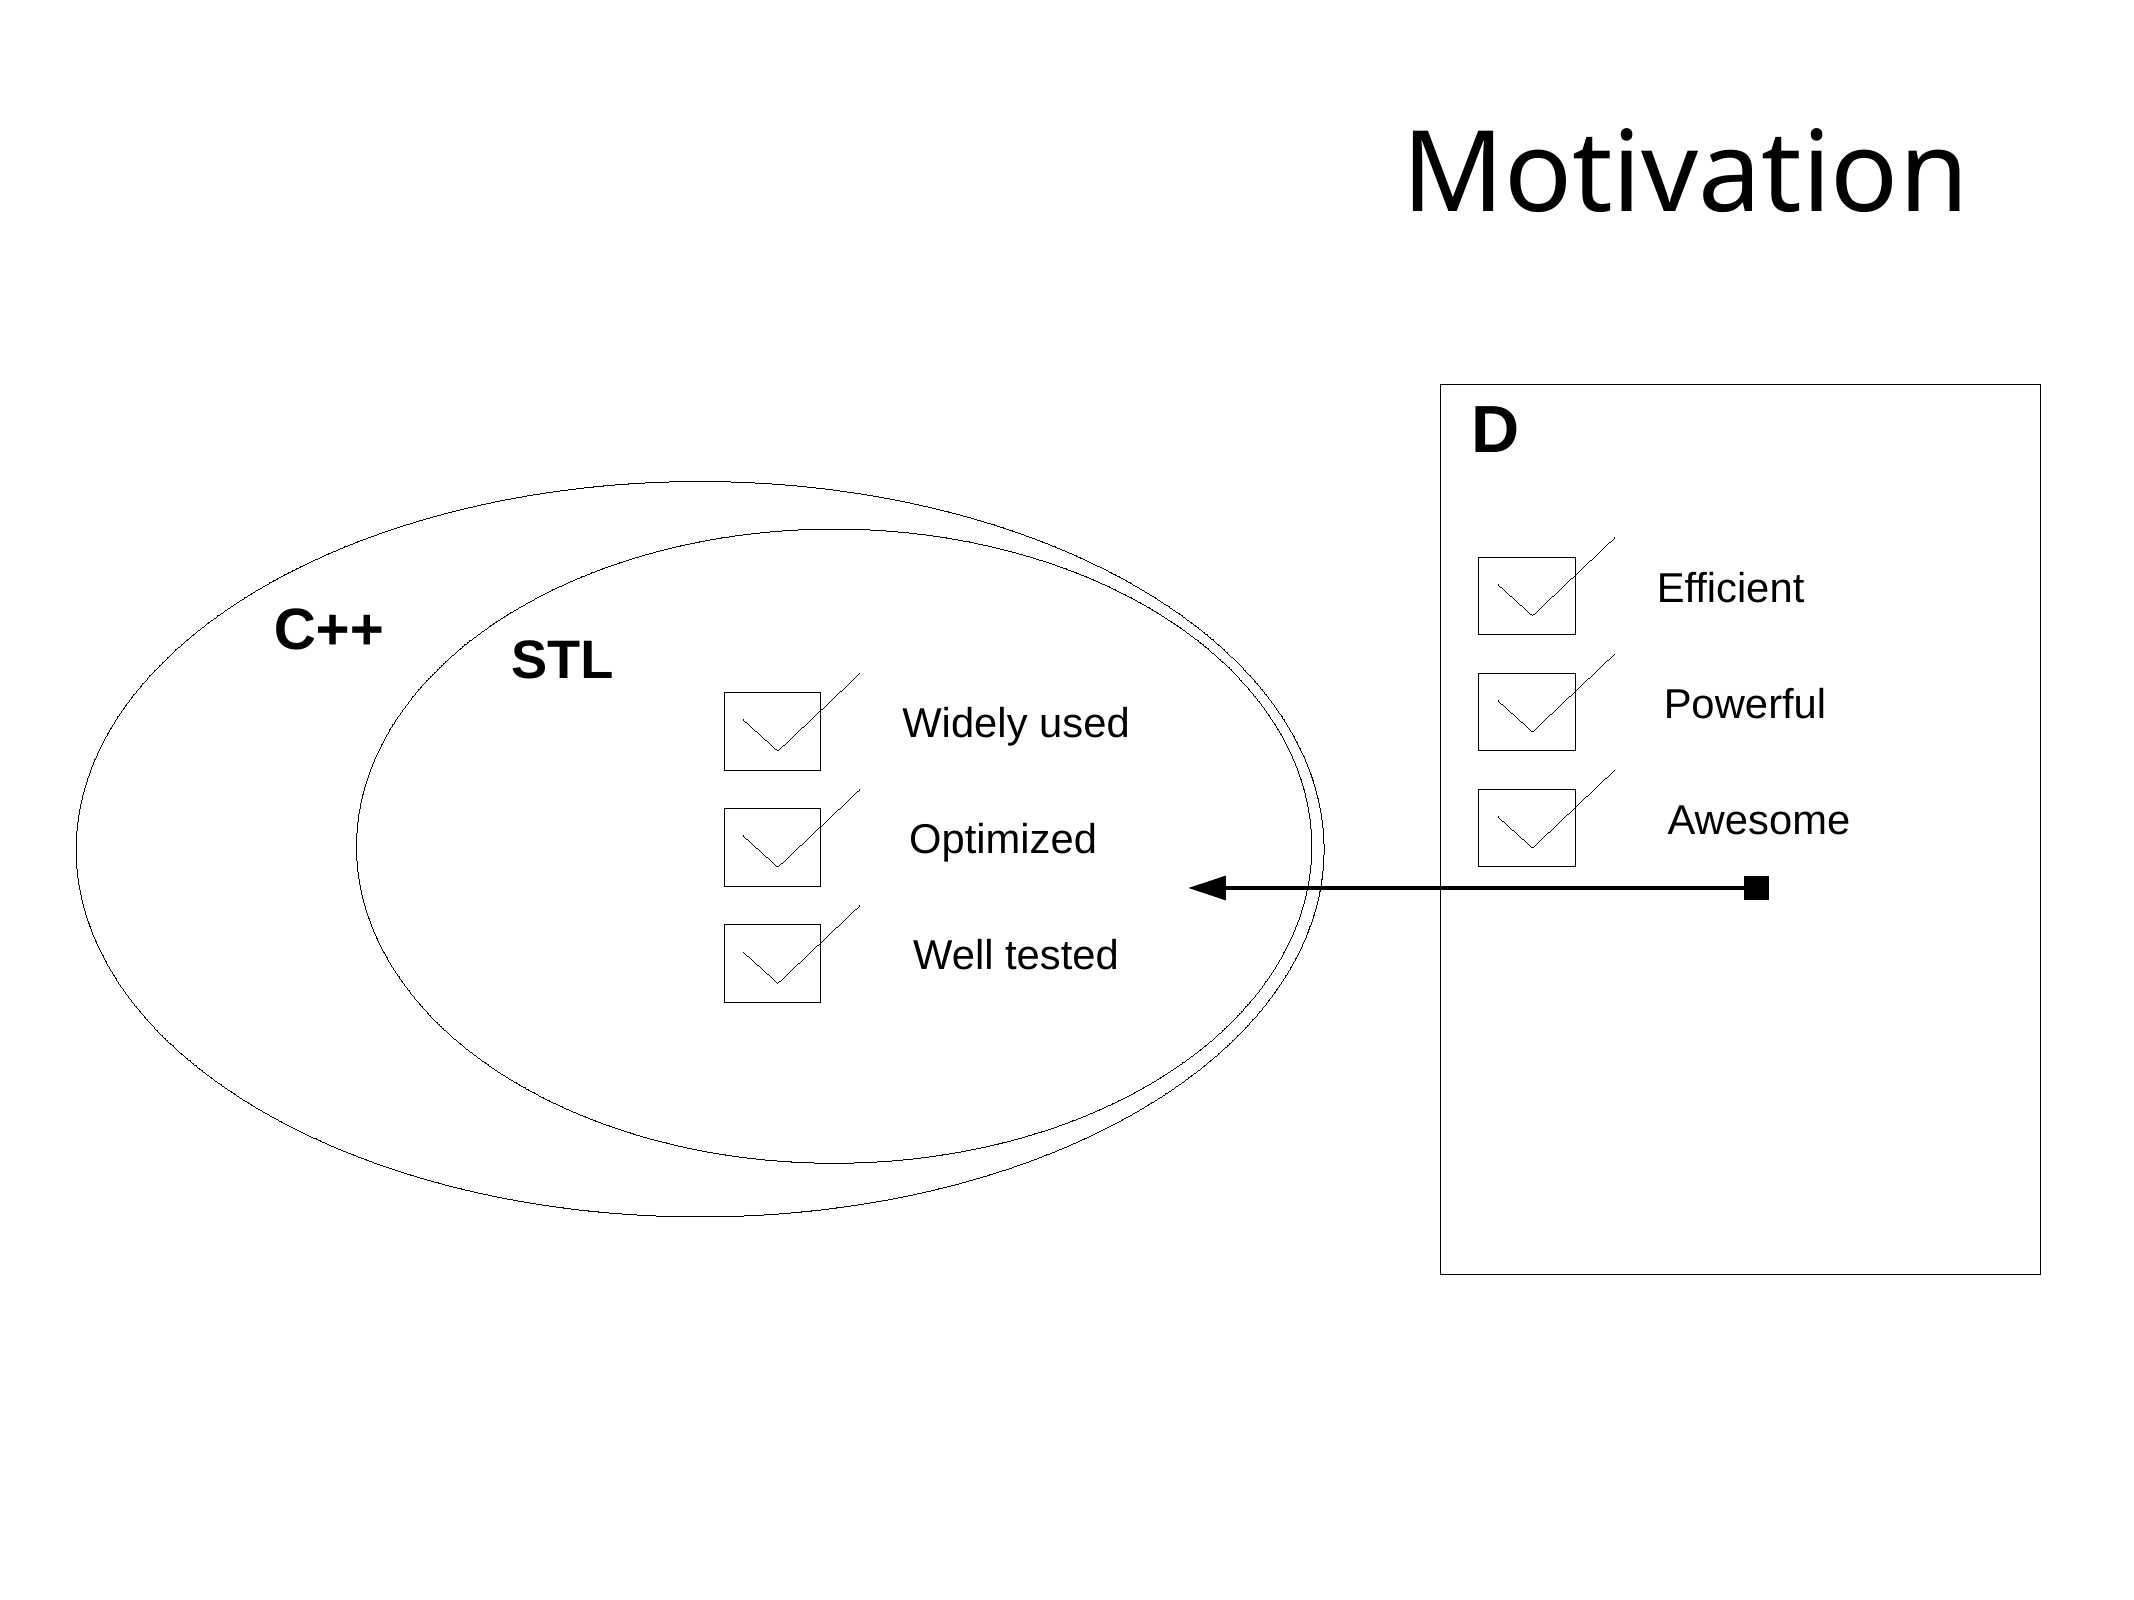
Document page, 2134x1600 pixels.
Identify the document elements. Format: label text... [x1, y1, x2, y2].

text_box [724, 692, 821, 771]
text_box [1478, 557, 1576, 635]
text_box [1478, 789, 1576, 867]
text_box Awesome [1653, 789, 1927, 869]
text_box Widely used [887, 692, 1220, 772]
text_box D [1440, 384, 2041, 1275]
text_box Powerful [1648, 673, 1897, 753]
text_box Well tested [898, 924, 1202, 1005]
text_box Optimized [894, 808, 1176, 888]
text_box [724, 808, 821, 887]
text_box [1478, 673, 1576, 751]
text_box [724, 924, 821, 1003]
title Motivation [156, 72, 1978, 261]
text_box Efficient [1642, 557, 1871, 637]
text_box STL [356, 529, 1312, 1164]
text_box C++ [76, 481, 1325, 1217]
